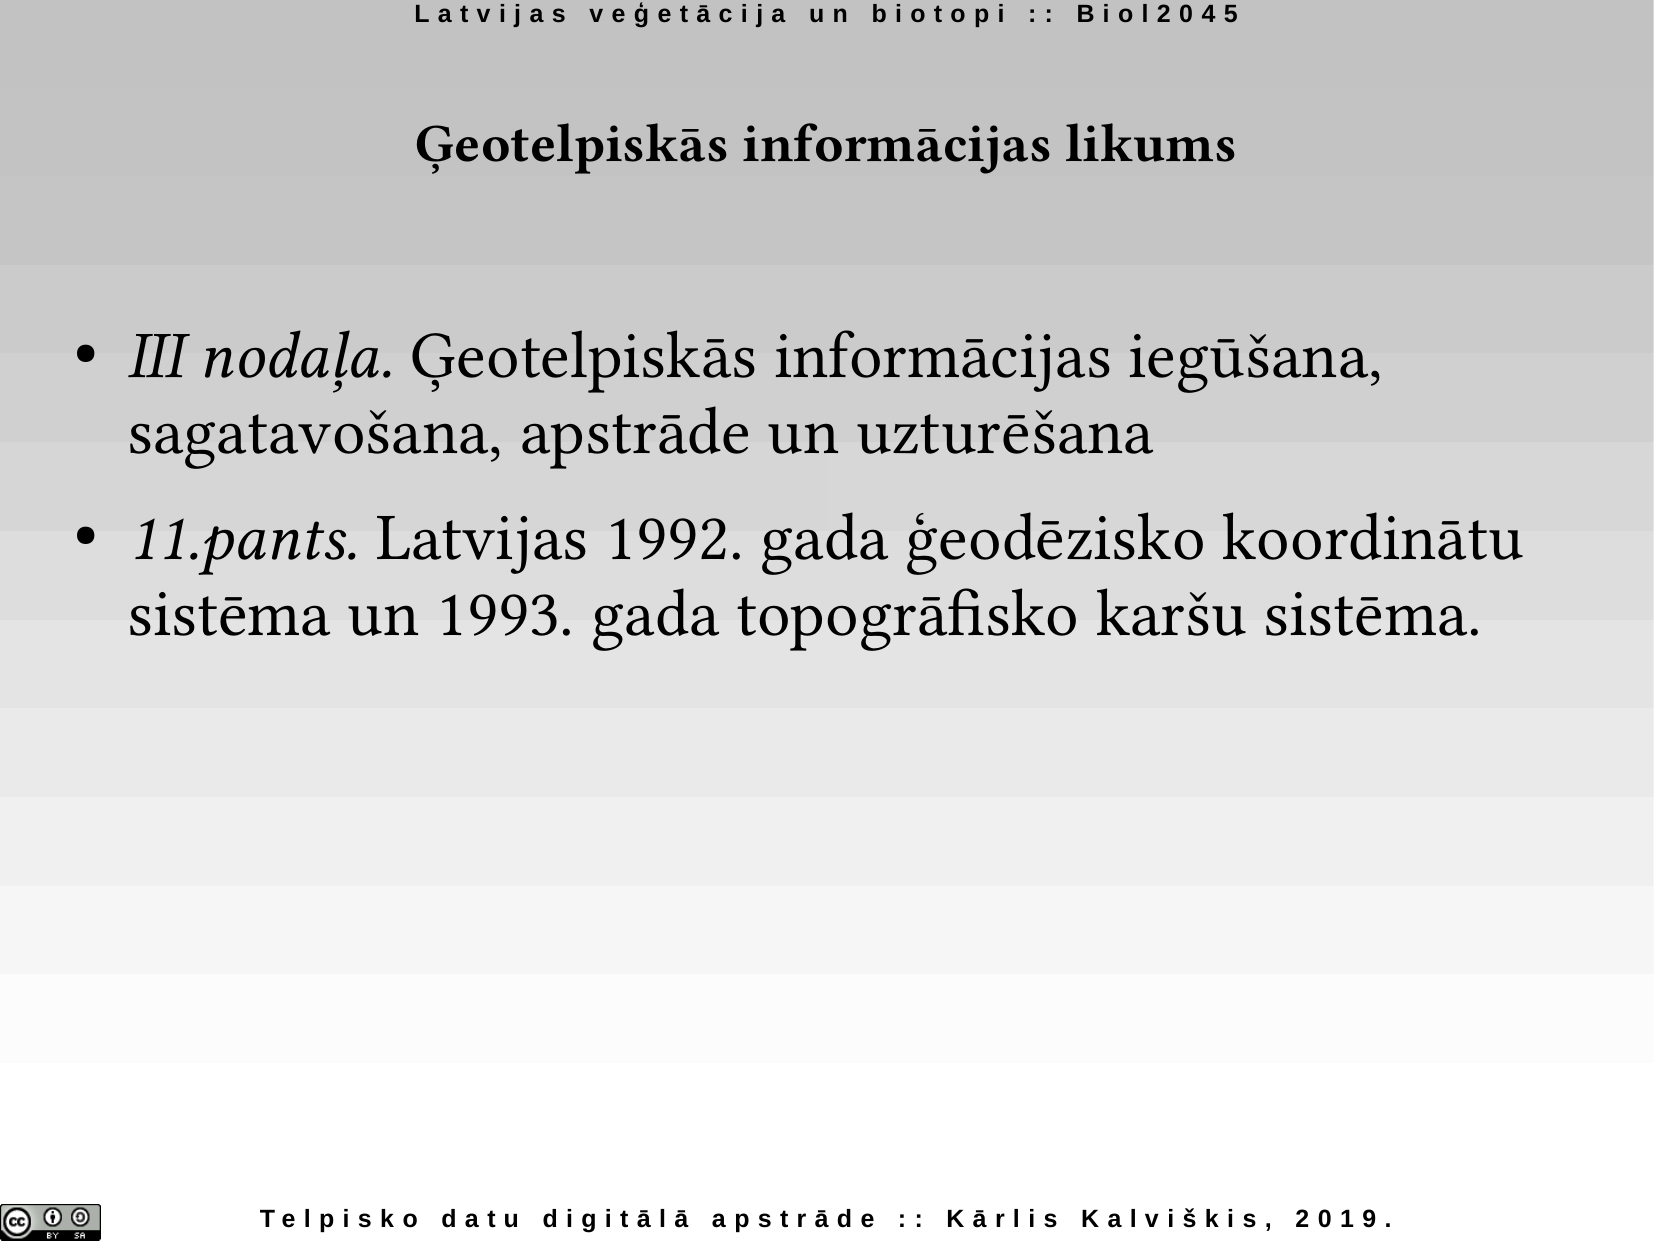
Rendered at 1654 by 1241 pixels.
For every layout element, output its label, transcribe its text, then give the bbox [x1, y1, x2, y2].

picture [0, 287, 1654, 1241]
title Ģeotelpiskās informācijas likums [0, 1, 1654, 287]
list III nodaļa. Ģeotelpiskās informācijas iegūšana, sagatavošana, apstrāde un uzturēšana 11.pants. Latvijas 1992. gada ģeodēzisko koordinātu sistēma un 1993. gada topogrāfisko karšu sistēma. [56, 317, 1600, 1175]
